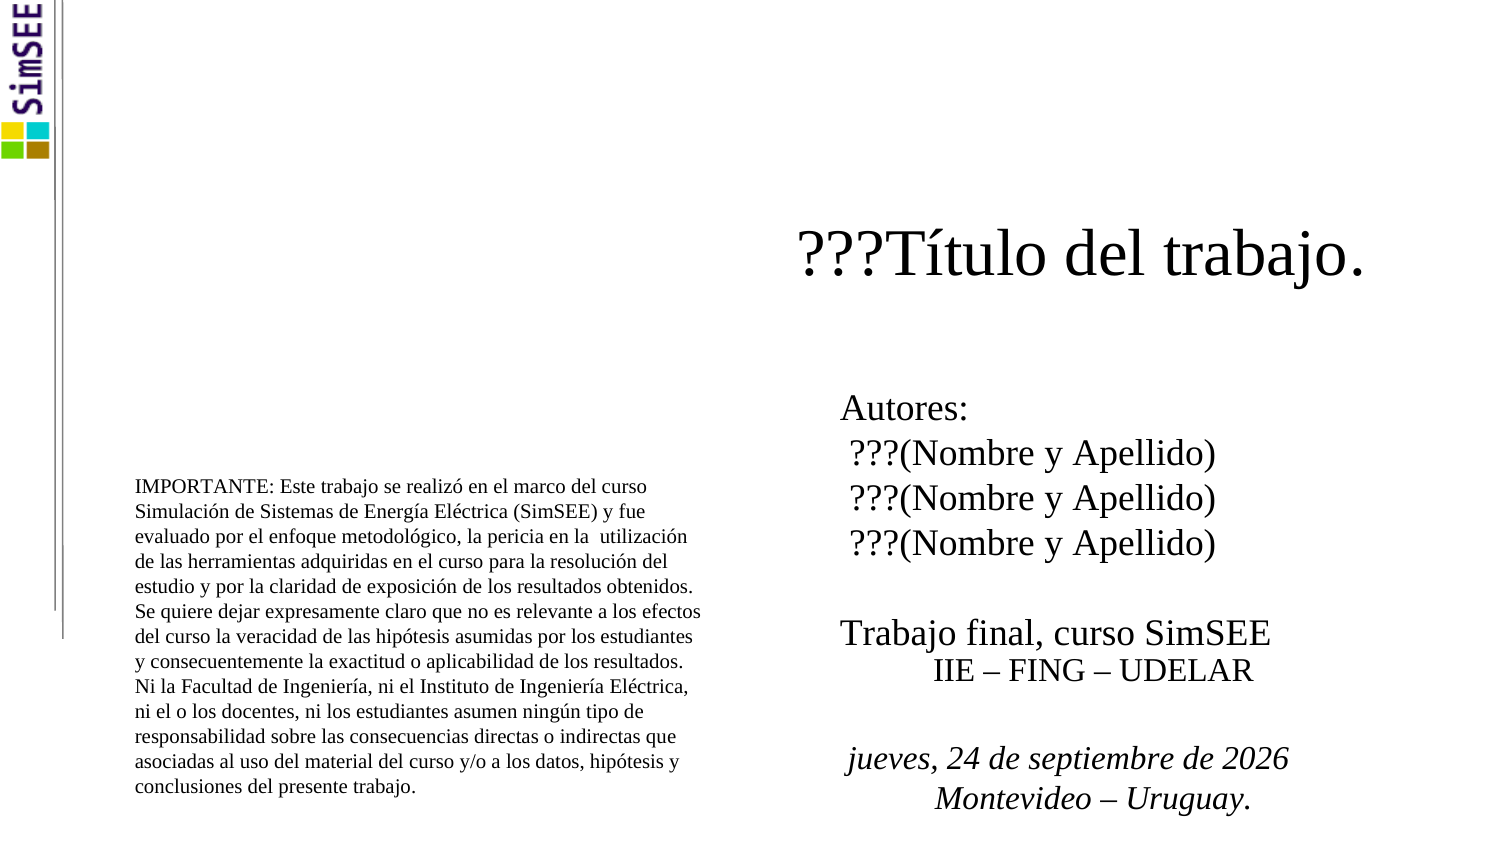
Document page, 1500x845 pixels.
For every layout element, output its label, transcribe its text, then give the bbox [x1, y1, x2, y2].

list IIE – FING – UDELAR sábado, 1 de julio de 2023 Montevideo – Uruguay. [737, 600, 1400, 826]
picture [0, 121, 51, 160]
picture [0, 3, 52, 116]
title ???Título del trabajo. [724, 46, 1438, 451]
text_box IMPORTANTE: Este trabajo se realizó en el marco del curso Simulación de Sistemas de Energía Eléctrica (SimSEE) y fue evaluado por el enfoque metodológico, la pericia en la utilización de las herramientas adquiridas en el curso para la resolución del estudio y por la claridad de exposición de los resultados obtenidos. Se quiere dejar expresamente claro que no es relevante a los efectos del curso la veracidad de las hipótesis asumidas por los estudiantes y consecuentemente la exactitud o aplicabilidad de los resultados. Ni la Facultad de Ingeniería, ni el Instituto de Ingeniería Eléctrica, ni el o los docentes, ni los estudiantes asumen ningún tipo de responsabilidad sobre las consecuencias directas o indirectas que asociadas al uso del material del curso y/o a los datos, hipótesis y conclusiones del presente trabajo. [120, 465, 721, 806]
text_box Autores: ???(Nombre y Apellido) ???(Nombre y Apellido) ???(Nombre y Apellido) Trabajo final, curso SimSEE [824, 375, 1313, 661]
